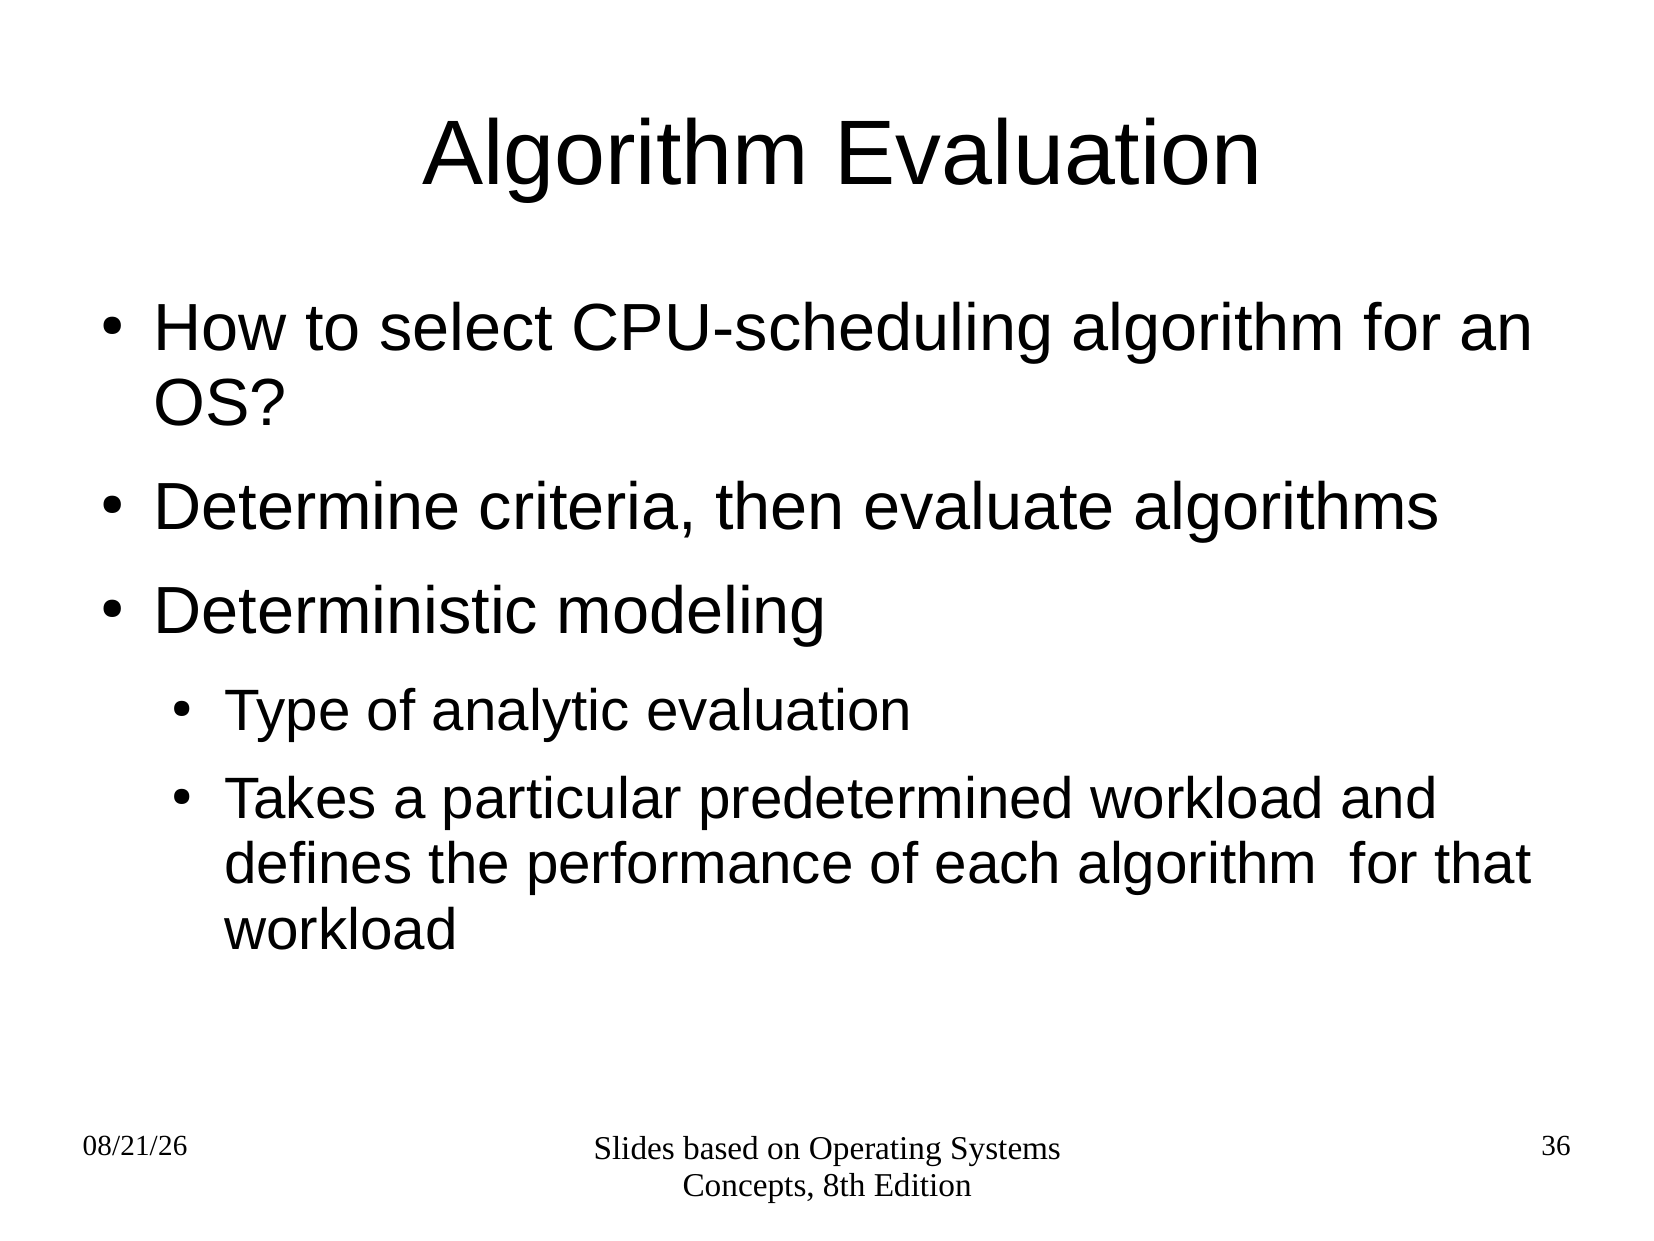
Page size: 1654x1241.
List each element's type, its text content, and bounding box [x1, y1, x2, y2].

title Algorithm Evaluation [82, 49, 1571, 257]
list How to select CPU-scheduling algorithm for an OS? Determine criteria, then evaluate algorithms Deterministic modeling Type of analytic evaluation Takes a particular predetermined workload and defines the performance of each algorithm for that workload [82, 290, 1571, 1109]
